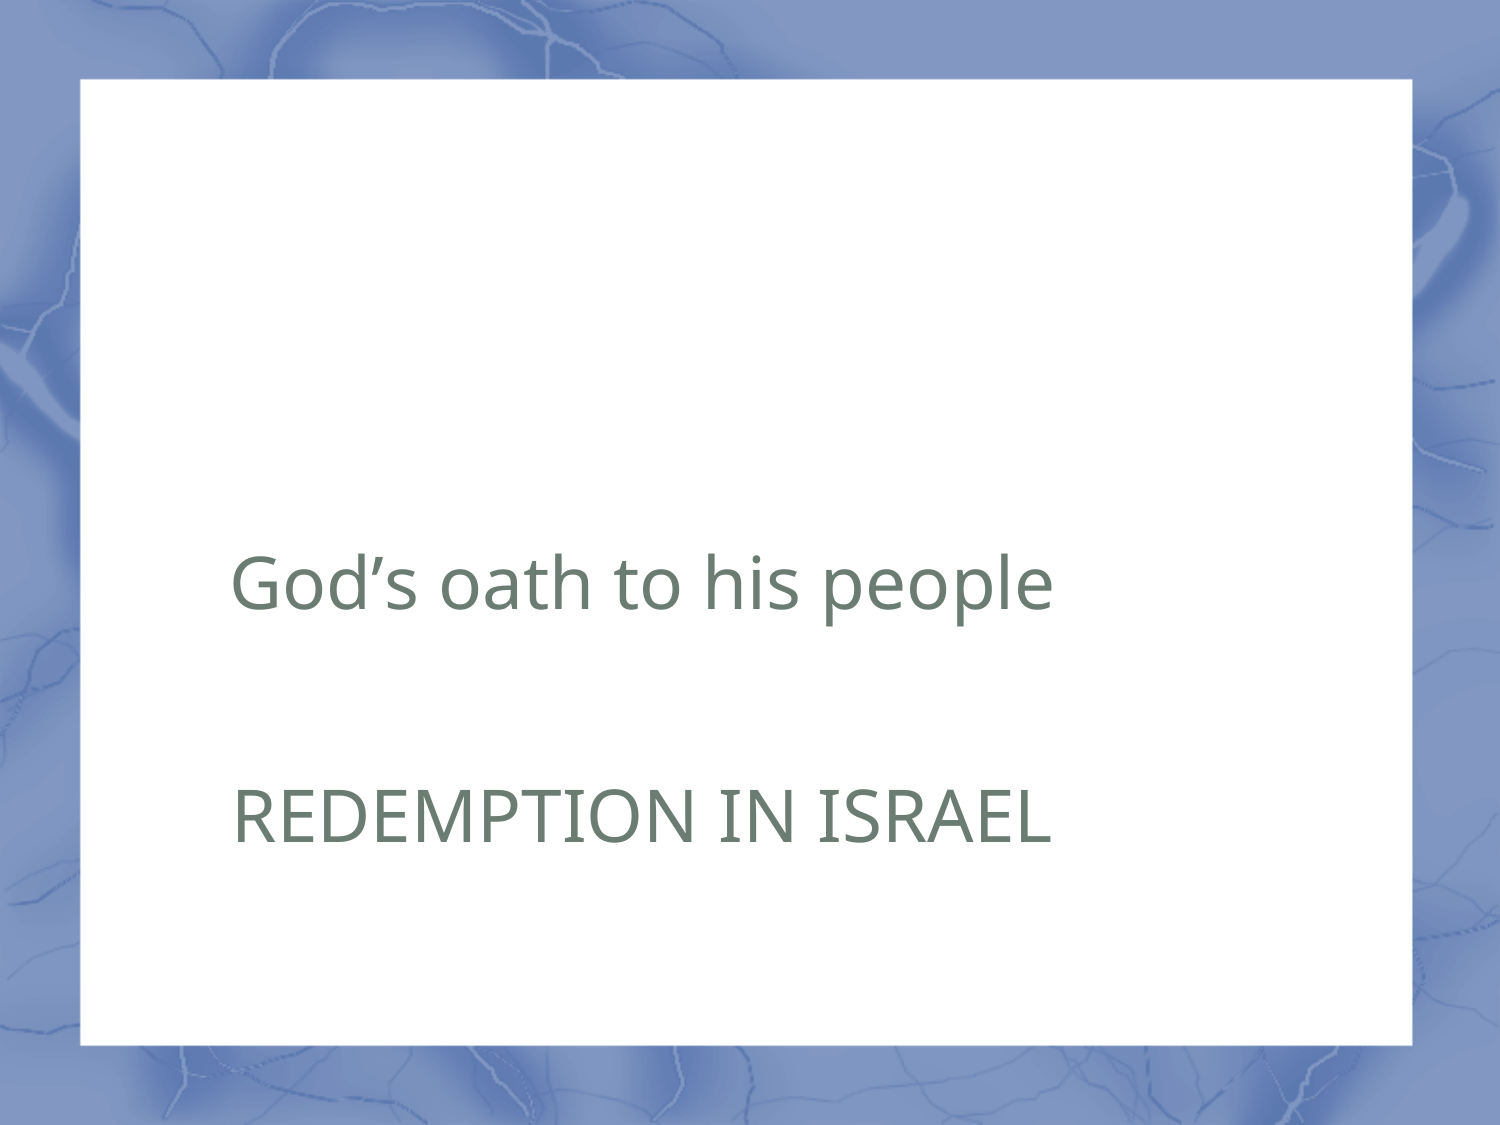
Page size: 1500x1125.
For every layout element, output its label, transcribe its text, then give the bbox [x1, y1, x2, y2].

title God’s oath to his people [99, 529, 1187, 730]
subtitle REDEMPTION IN ISRAEL [105, 762, 1181, 838]
picture [0, 0, 1500, 1125]
